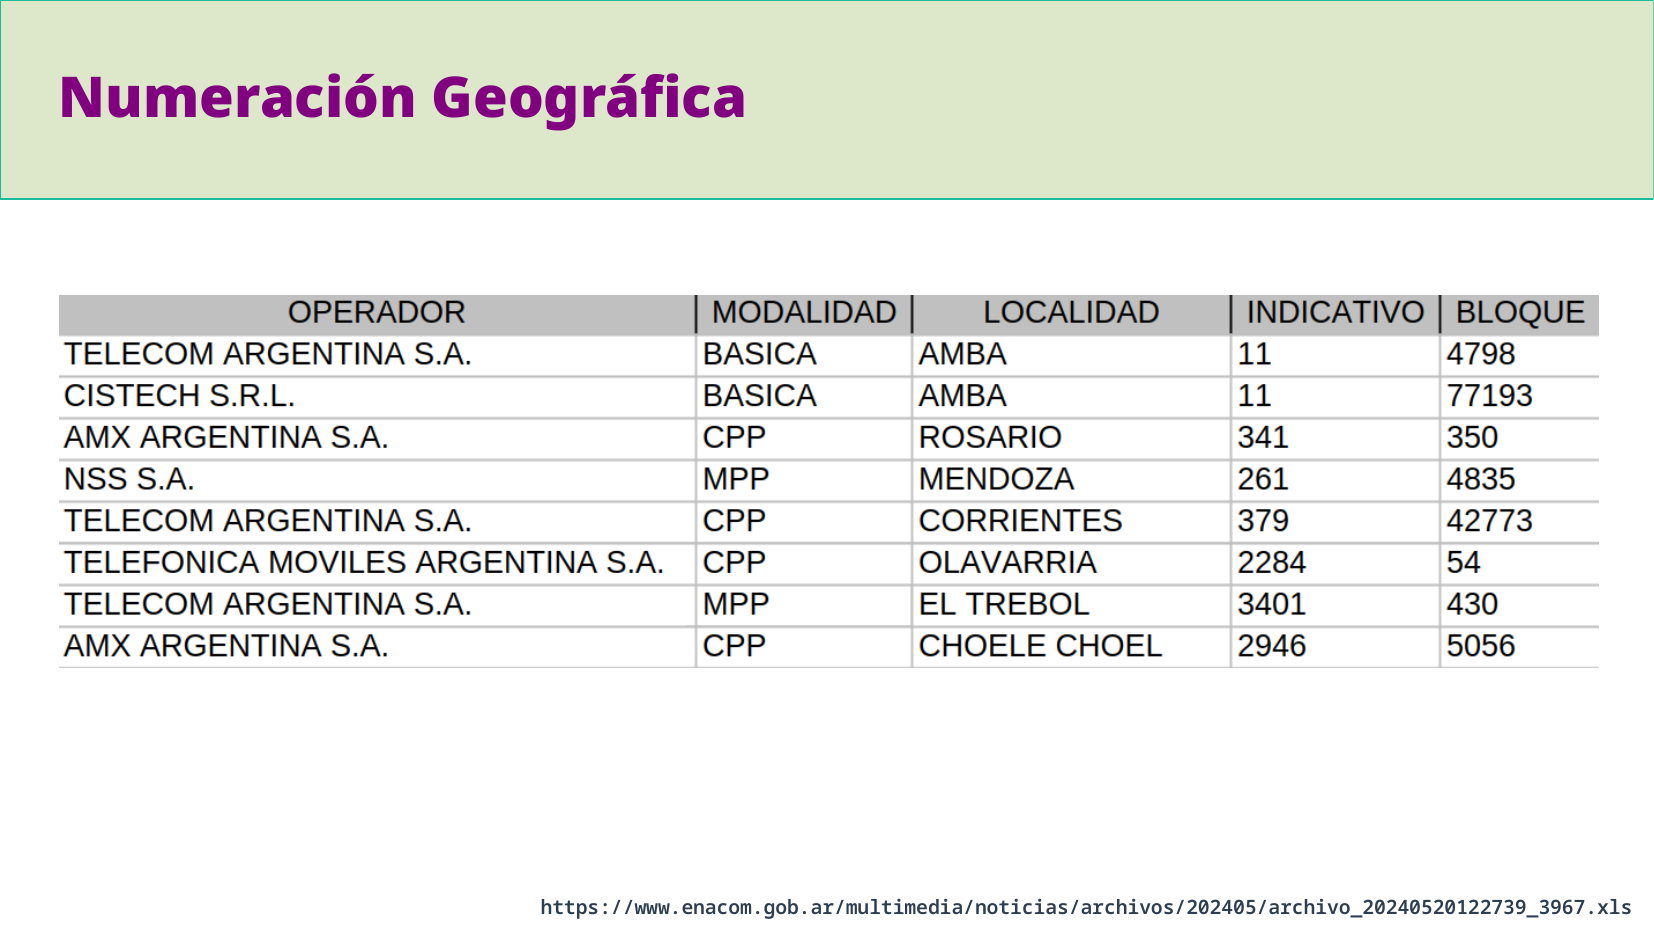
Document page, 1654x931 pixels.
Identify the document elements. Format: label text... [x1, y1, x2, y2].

list https://www.enacom.gob.ar/multimedia/noticias/archivos/202405/archivo_20240520122739_3967.xls [472, 893, 1654, 931]
title Numeración Geográfica [59, 37, 1595, 156]
picture [59, 295, 1599, 668]
